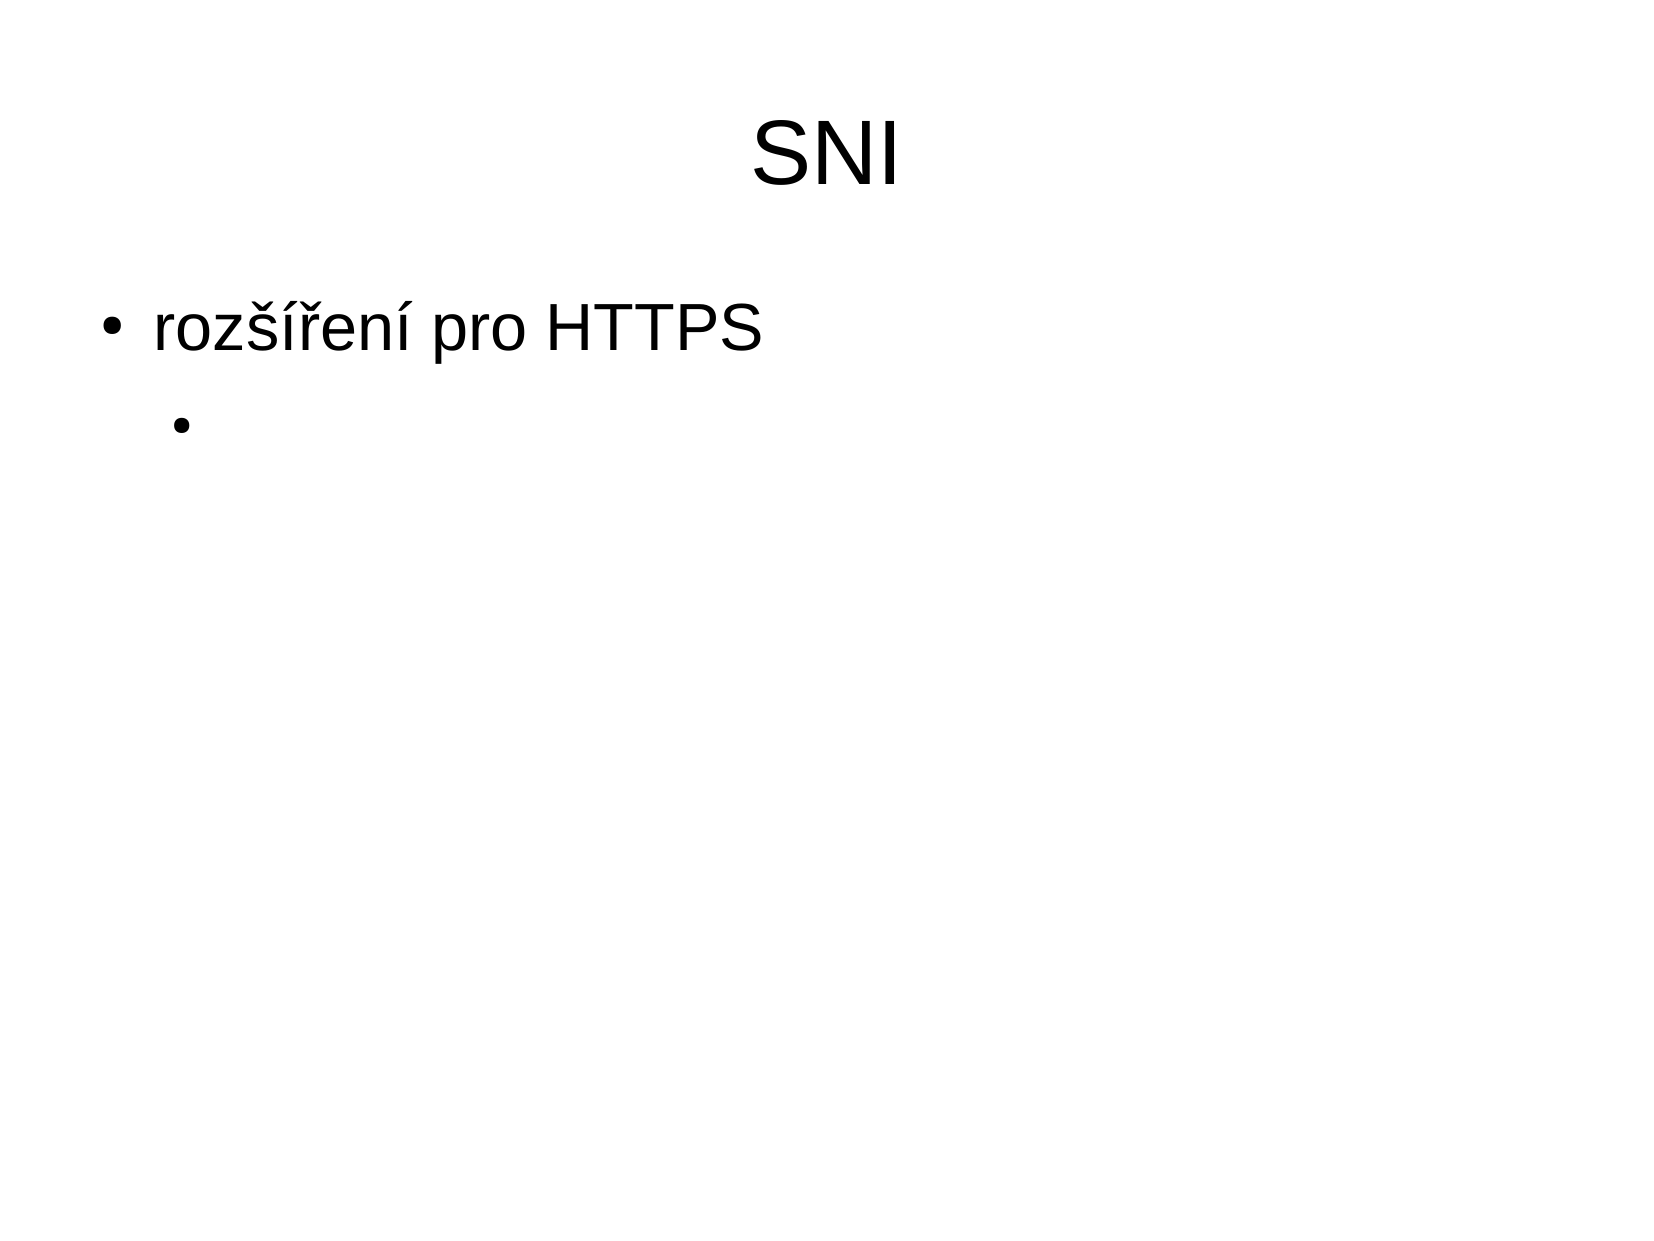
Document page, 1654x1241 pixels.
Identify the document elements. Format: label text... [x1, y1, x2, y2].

title SNI [82, 49, 1571, 257]
list rozšíření pro HTTPS [82, 290, 1571, 1109]
